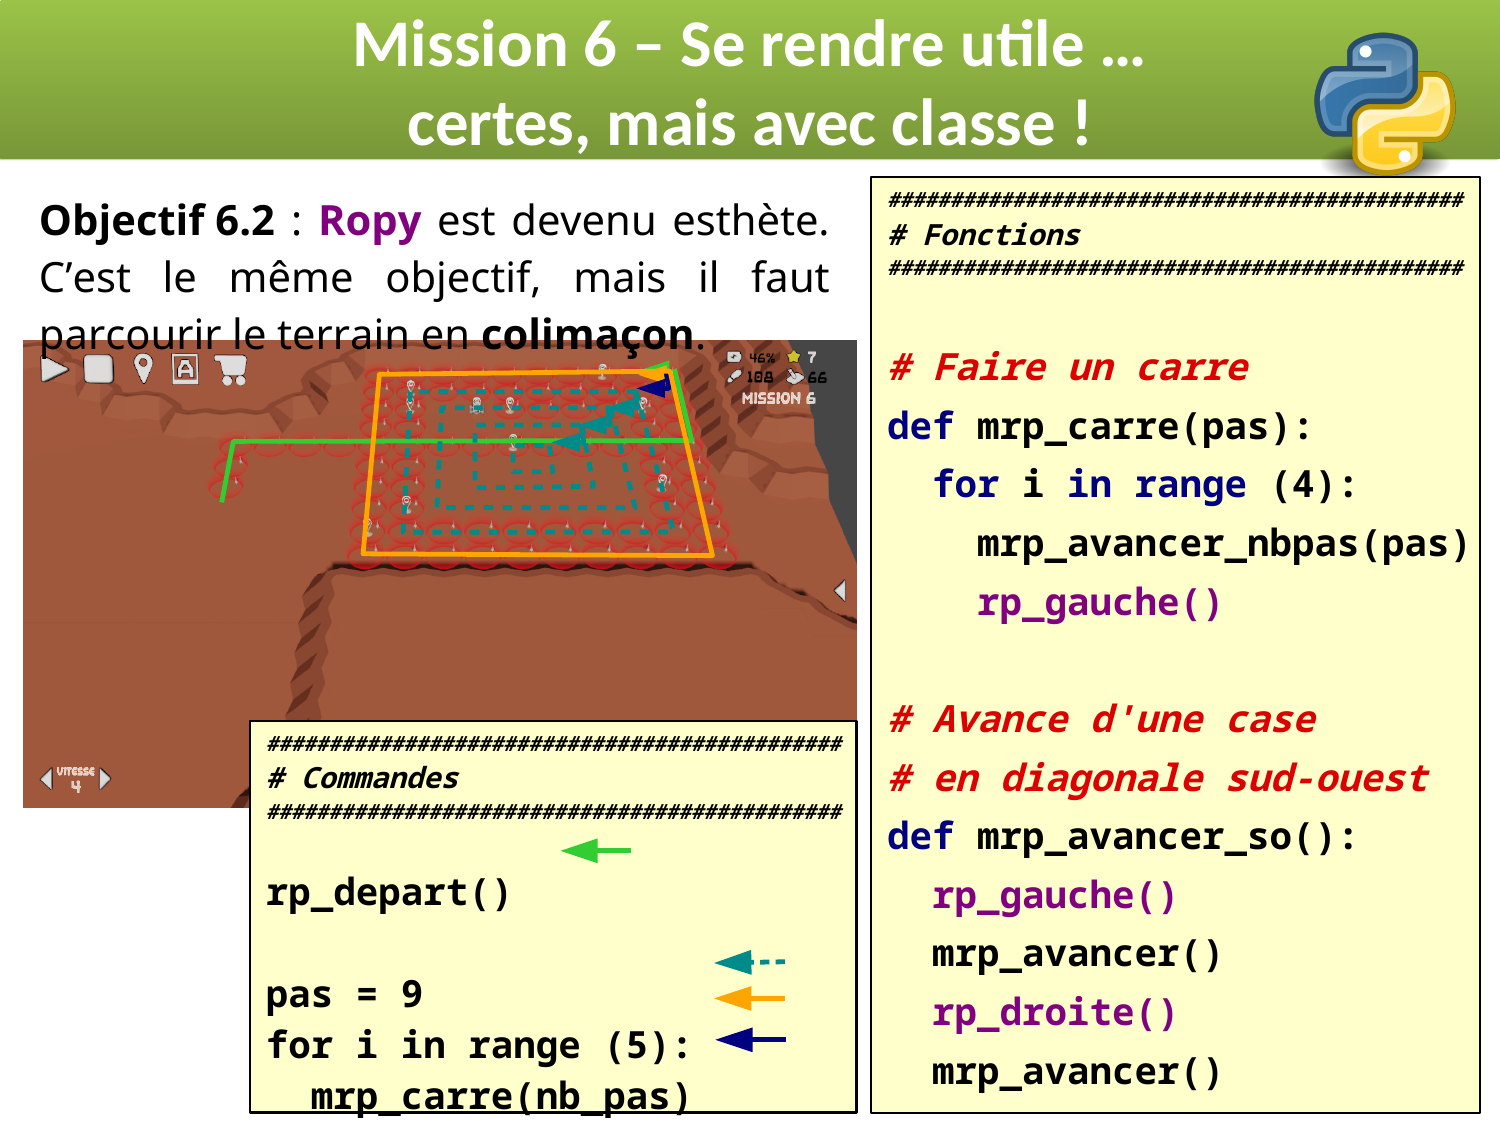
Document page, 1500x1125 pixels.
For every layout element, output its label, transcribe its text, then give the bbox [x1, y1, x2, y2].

picture [602, 340, 610, 345]
picture [157, 340, 168, 346]
picture [131, 340, 144, 346]
text_box ############################################## # Fonctions ############################################## # Faire un carre def mrp_carre(pas): for i in range (4): mrp_avancer_nbpas(pas) rp_gauche() # Avance d'une case # en diagonale sud-ouest def mrp_avancer_so(): rp_gauche() mrp_avancer() rp_droite() mrp_avancer() [871, 177, 1480, 1114]
text_box ############################################## # Commandes ############################################## rp_depart() pas = 9 for i in range (5): mrp_carre(nb_pas) mrp_avancer_so() nb_pas=nb_pas-2 [250, 720, 857, 1113]
picture [45, 340, 57, 346]
text_box Mission 6 – Se rendre utile … certes, mais avec classe ! [0, 0, 1500, 159]
picture [23, 340, 857, 808]
picture [1305, 29, 1465, 177]
picture [70, 340, 80, 346]
picture [356, 340, 366, 346]
text_box Objectif 6.2 : Ropy est devenu esthète. C’est le même objectif, mais il faut parcourir le terrain en colimaçon. [24, 183, 845, 324]
